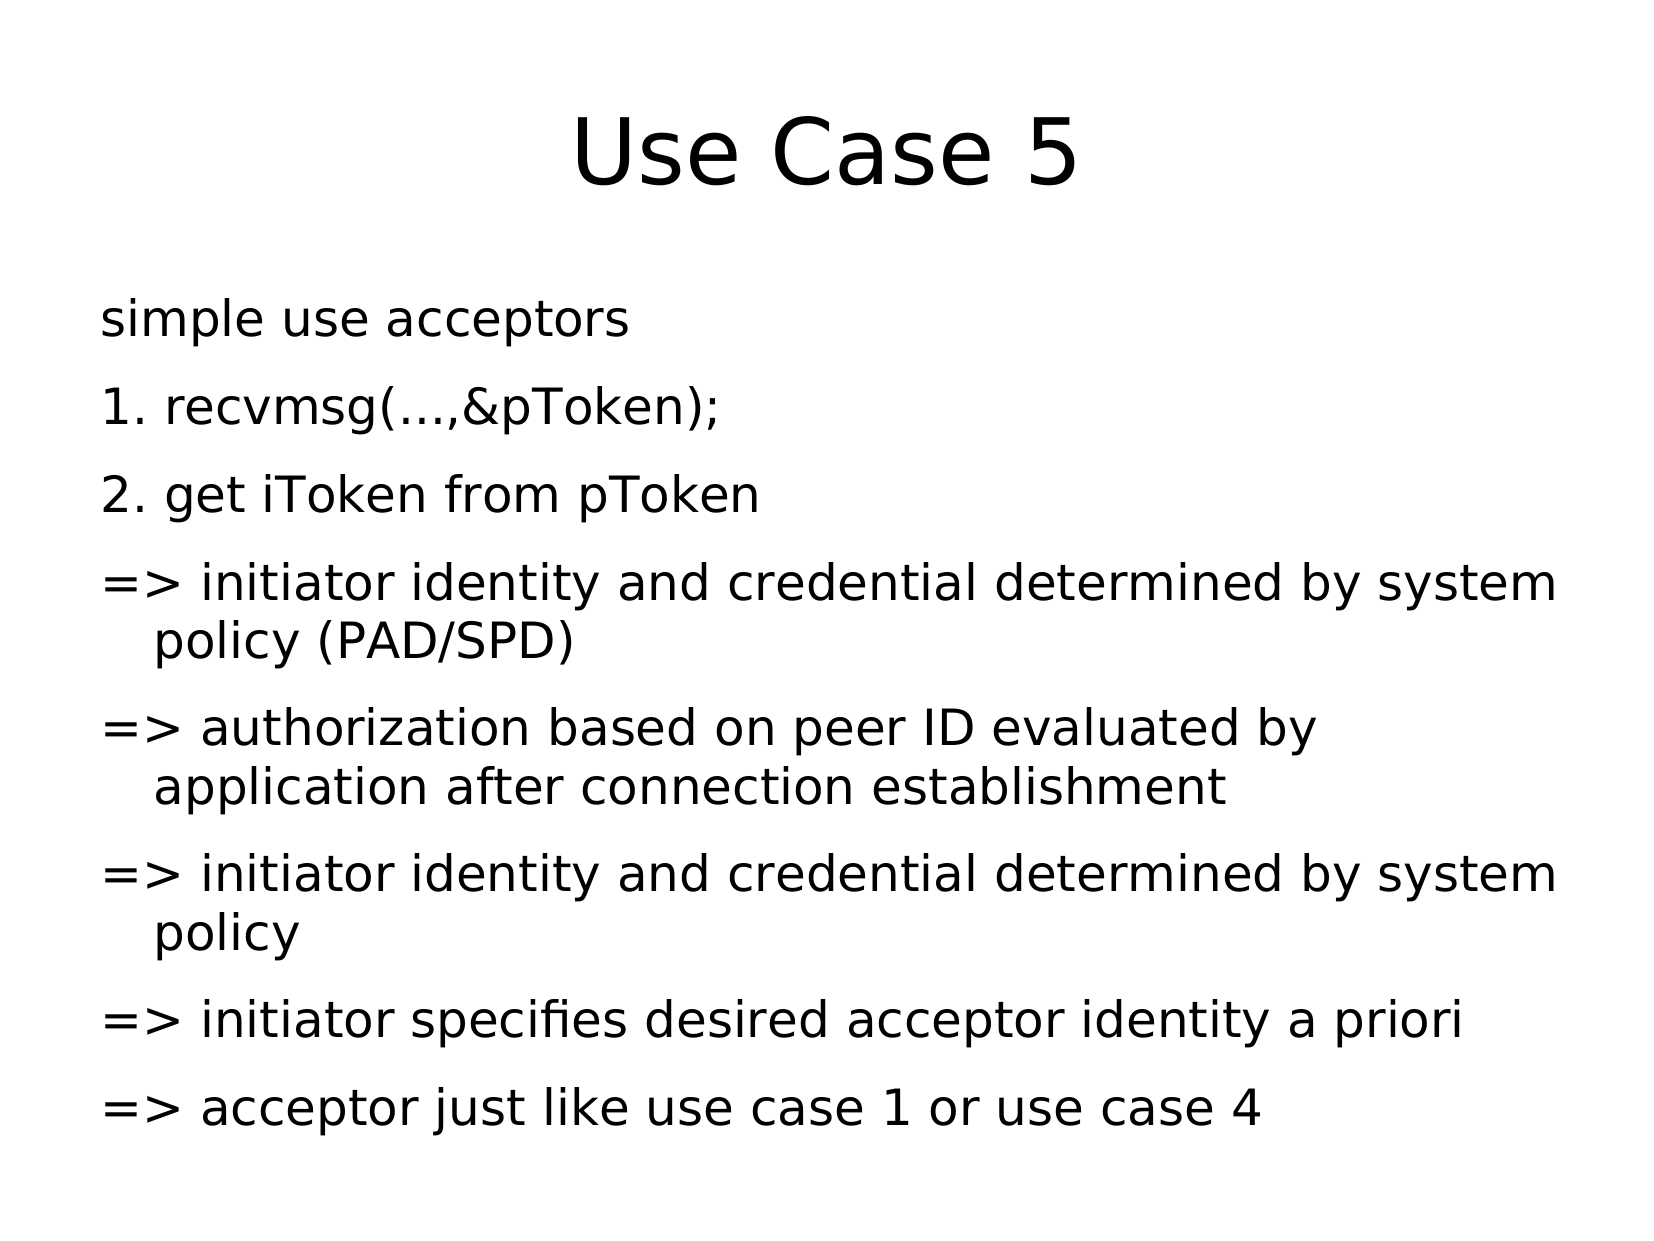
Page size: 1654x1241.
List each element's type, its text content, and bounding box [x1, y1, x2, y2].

title Use Case 5 [82, 49, 1571, 257]
list simple use acceptors 1. recvmsg(...,&pToken); 2. get iToken from pToken => initiator identity and credential determined by system policy (PAD/SPD) => authorization based on peer ID evaluated by application after connection establishment => initiator identity and credential determined by system policy => initiator specifies desired acceptor identity a priori => acceptor just like use case 1 or use case 4 [82, 290, 1571, 1138]
